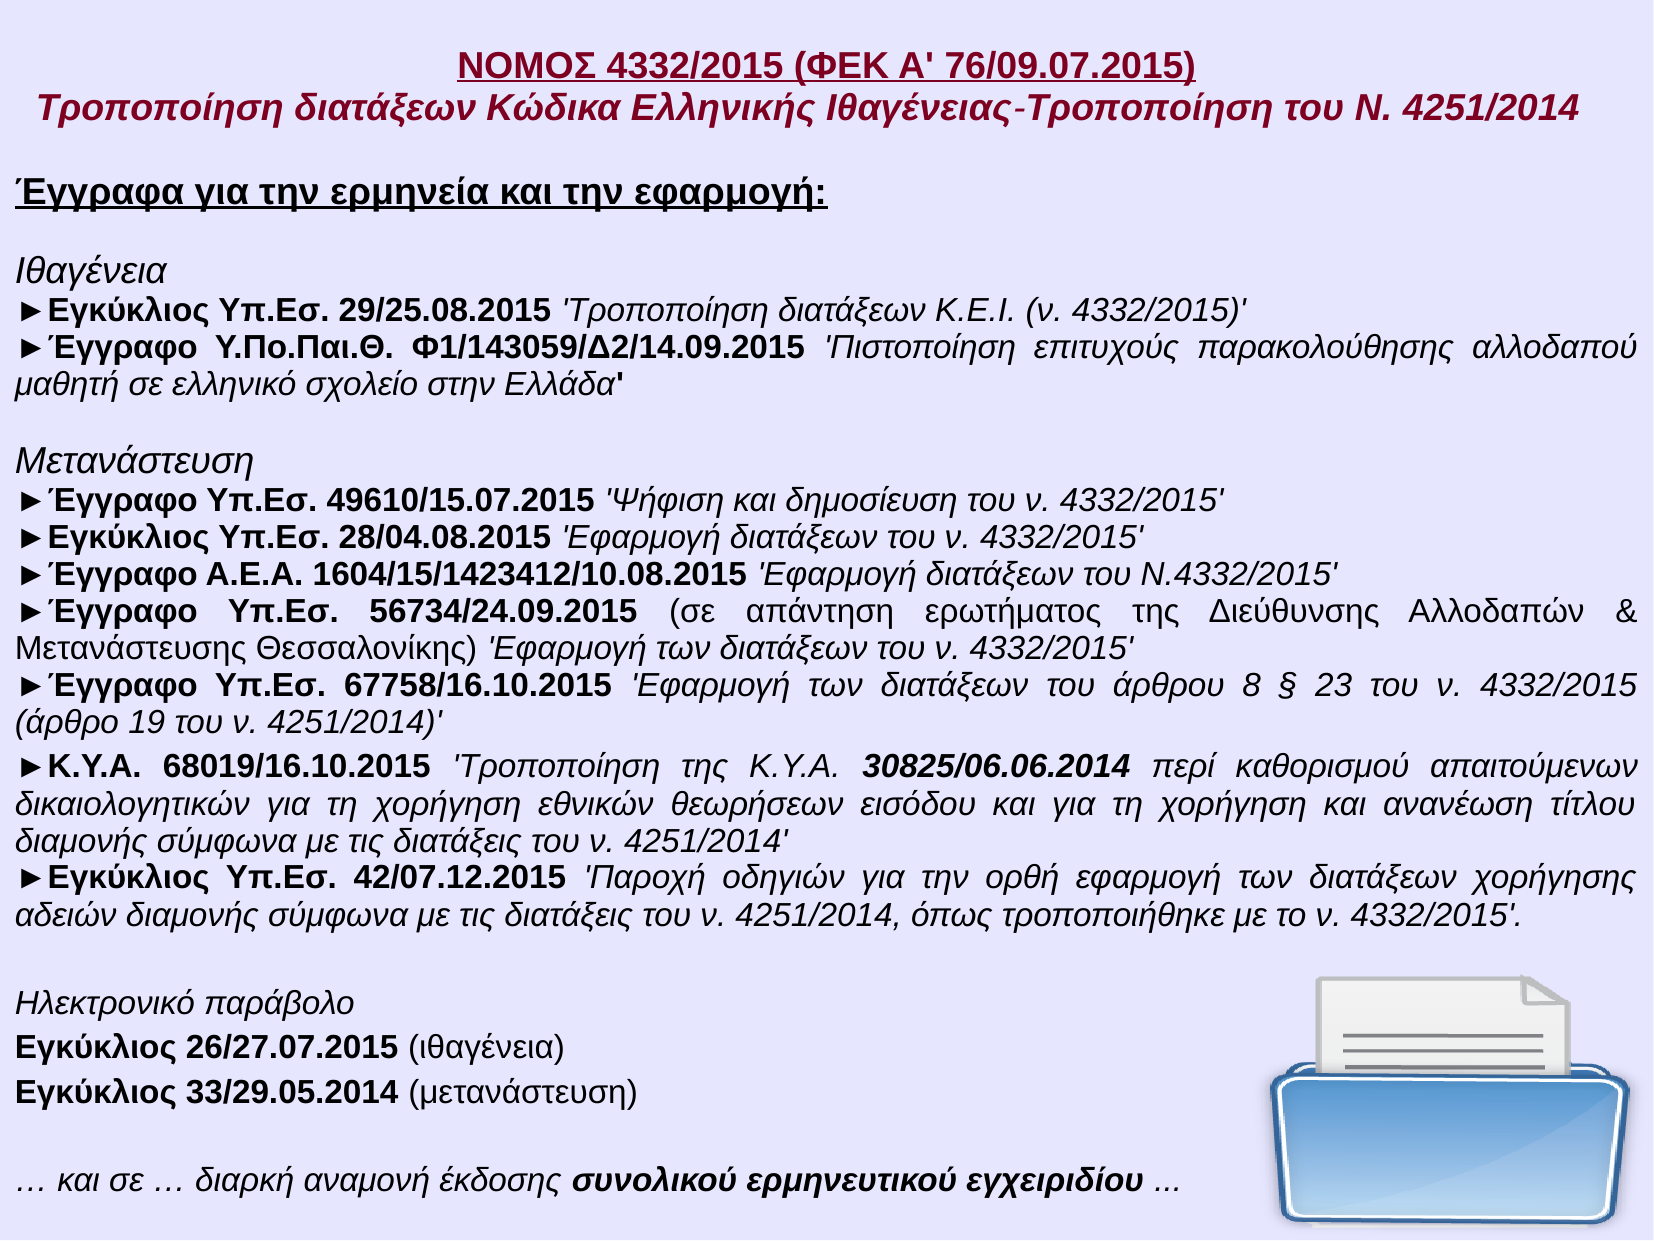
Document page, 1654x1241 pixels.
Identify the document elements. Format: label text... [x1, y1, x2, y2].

text_box [1247, 974, 1654, 1241]
text_box NOMOΣ 4332/2015 (ΦΕΚ Α' 76/09.07.2015) Τροποποίηση διατάξεων Κώδικα Ελληνικής Ιθαγένειας-Τροποποίηση του Ν. 4251/2014 Έγγραφα για την ερμηνεία και την εφαρμογή: Ιθαγένεια ►Εγκύκλιος Υπ.Εσ. 29/25.08.2015 'Τροποποίηση διατάξεων Κ.Ε.Ι. (ν. 4332/2015)' ►Έγγραφο Υ.Πο.Παι.Θ. Φ1/143059/Δ2/14.09.2015 'Πιστοποίηση επιτυχούς παρακολούθησης αλλοδαπού μαθητή σε ελληνικό σχολείο στην Ελλάδα' Μετανάστευση ►Έγγραφο Υπ.Εσ. 49610/15.07.2015 'Ψήφιση και δημοσίευση του ν. 4332/2015' ►Εγκύκλιος Υπ.Εσ. 28/04.08.2015 'Εφαρμογή διατάξεων του ν. 4332/2015' ►Έγγραφο Α.Ε.Α. 1604/15/1423412/10.08.2015 'Εφαρμογή διατάξεων του Ν.4332/2015' ►Έγγραφο Υπ.Εσ. 56734/24.09.2015 (σε απάντηση ερωτήματος της Διεύθυνσης Αλλοδαπών & Μετανάστευσης Θεσσαλονίκης) 'Εφαρμογή των διατάξεων του ν. 4332/2015' ►Έγγραφο Υπ.Εσ. 67758/16.10.2015 'Εφαρμογή των διατάξεων του άρθρου 8 § 23 του ν. 4332/2015 (άρθρο 19 του ν. 4251/2014)' ►Κ.Υ.Α. 68019/16.10.2015 'Τροποποίηση της Κ.Υ.Α. 30825/06.06.2014 περί καθορισμού απαιτούμενων δικαιολογητικών για τη χορήγηση εθνικών θεωρήσεων εισόδου και για τη χορήγηση και ανανέωση τίτλου διαμονής σύμφωνα με τις διατάξεις του ν. 4251/2014' ►Εγκύκλιος Υπ.Εσ. 42/07.12.2015 'Παροχή οδηγιών για την ορθή εφαρμογή των διατάξεων χορήγησης αδειών διαμονής σύμφωνα με τις διατάξεις του ν. 4251/2014, όπως τροποποιήθηκε με το ν. 4332/2015'. Ηλεκτρονικό παράβολο Εγκύκλιος 26/27.07.2015 (ιθαγένεια) Εγκύκλιος 33/29.05.2014 (μετανάστευση) … και σε … διαρκή αναμονή έκδοσης συνολικού ερμηνευτικού εγχειριδίου ... [0, 0, 1654, 1241]
